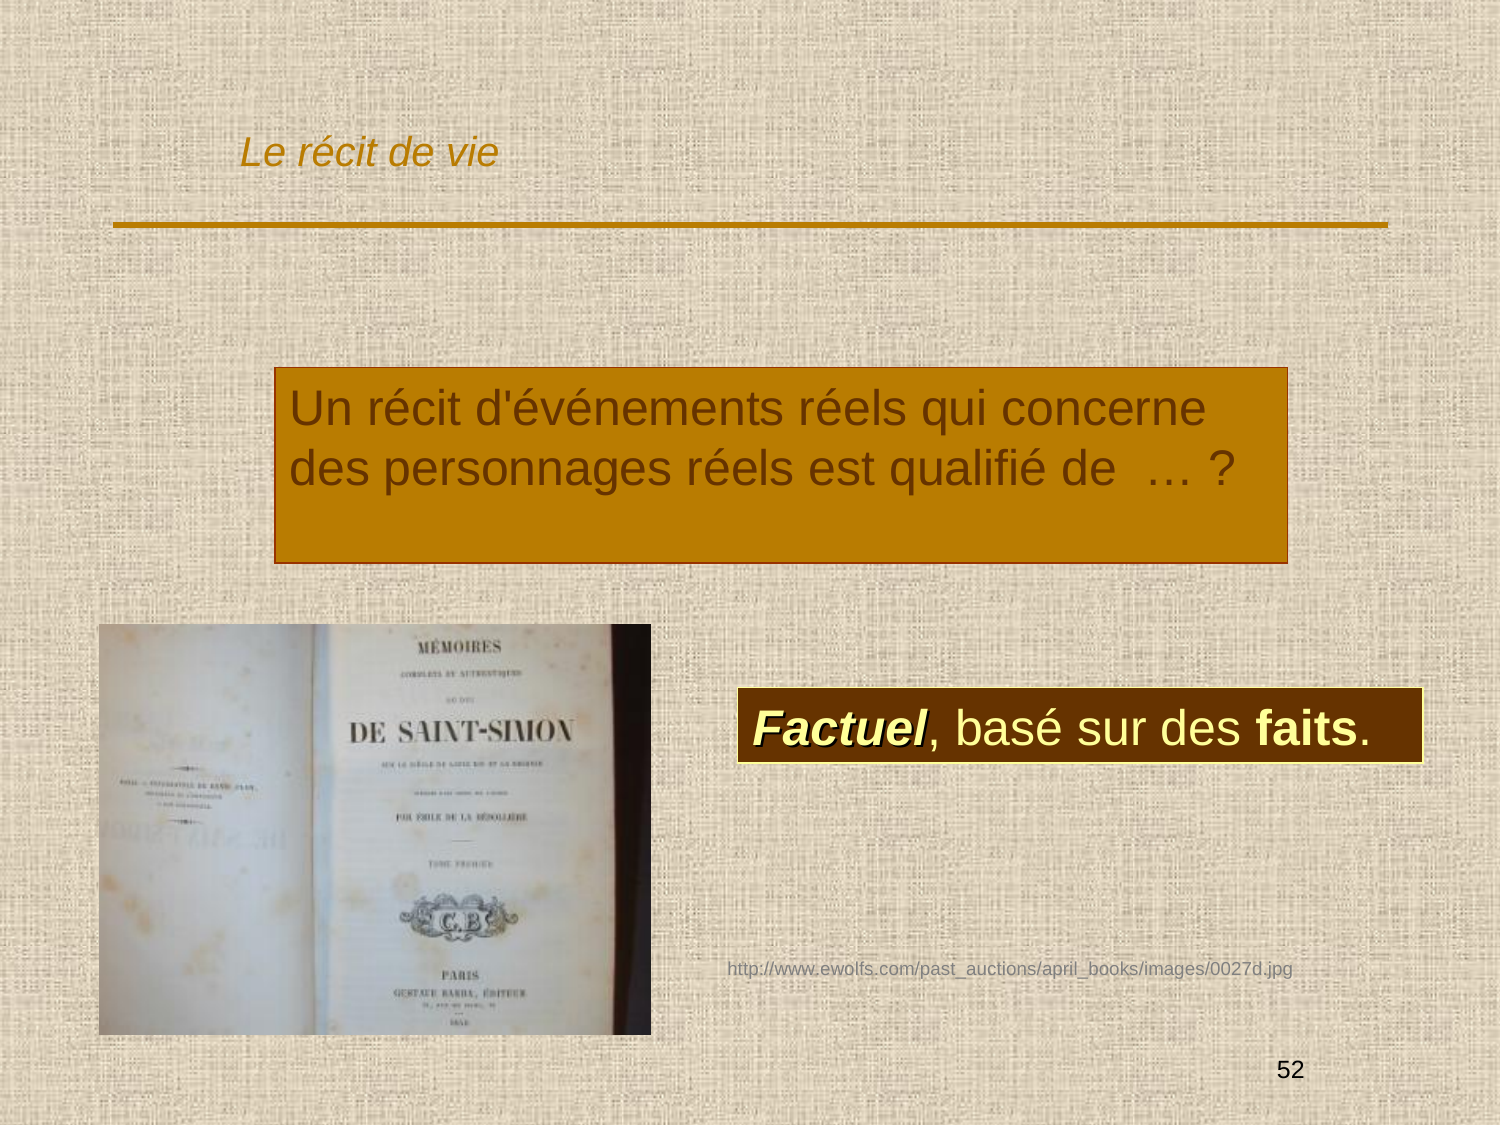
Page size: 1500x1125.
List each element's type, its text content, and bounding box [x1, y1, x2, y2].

text_box Le récit de vie [224, 116, 515, 183]
text_box http://www.ewolfs.com/past_auctions/april_books/images/0027d.jpg [712, 948, 1338, 987]
text_box Un récit d'événements réels qui concerne des personnages réels est qualifié de … ? [274, 367, 1288, 564]
text_box Factuel, basé sur des faits. [737, 687, 1424, 763]
picture [0, 0, 1500, 1125]
